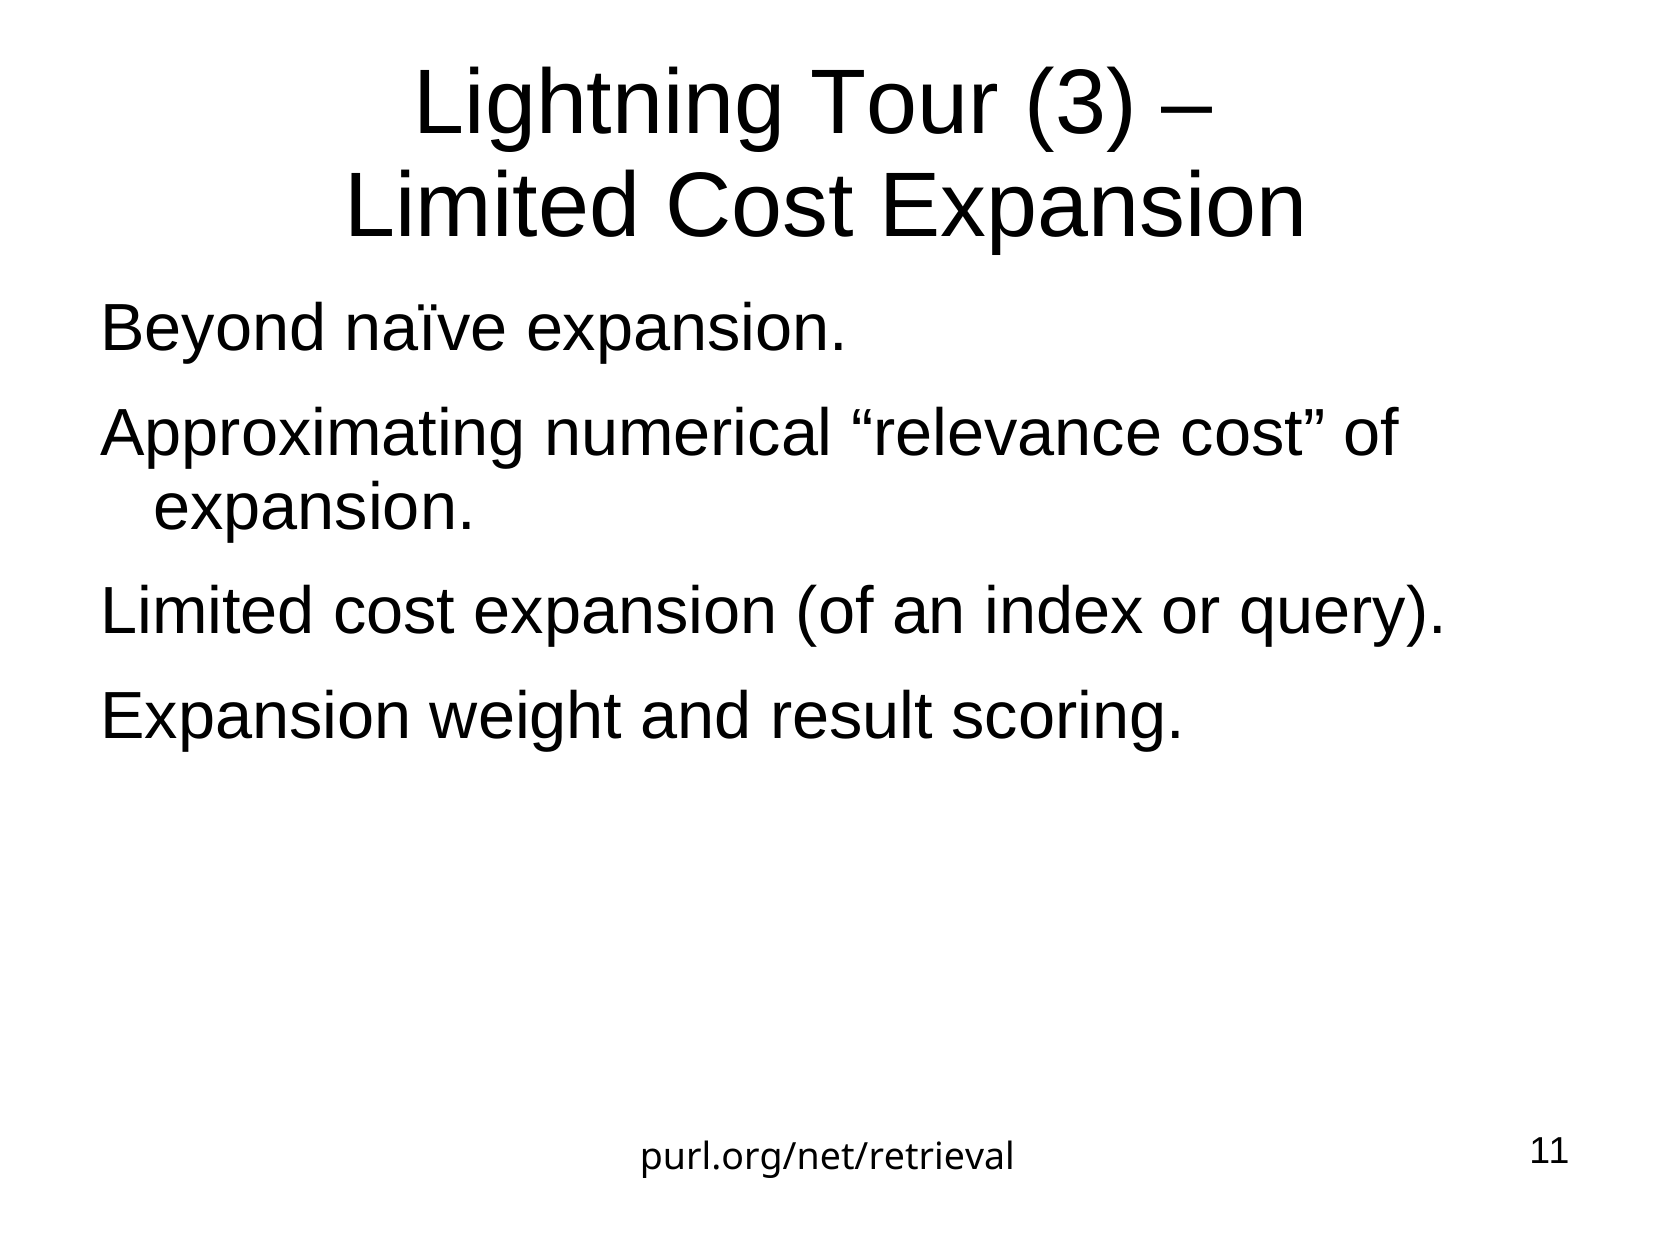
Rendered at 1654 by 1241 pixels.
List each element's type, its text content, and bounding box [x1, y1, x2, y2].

title Lightning Tour (3) – Limited Cost Expansion [82, 49, 1571, 257]
list Beyond naïve expansion. Approximating numerical “relevance cost” of expansion. Limited cost expansion (of an index or query). Expansion weight and result scoring. [82, 290, 1571, 1109]
